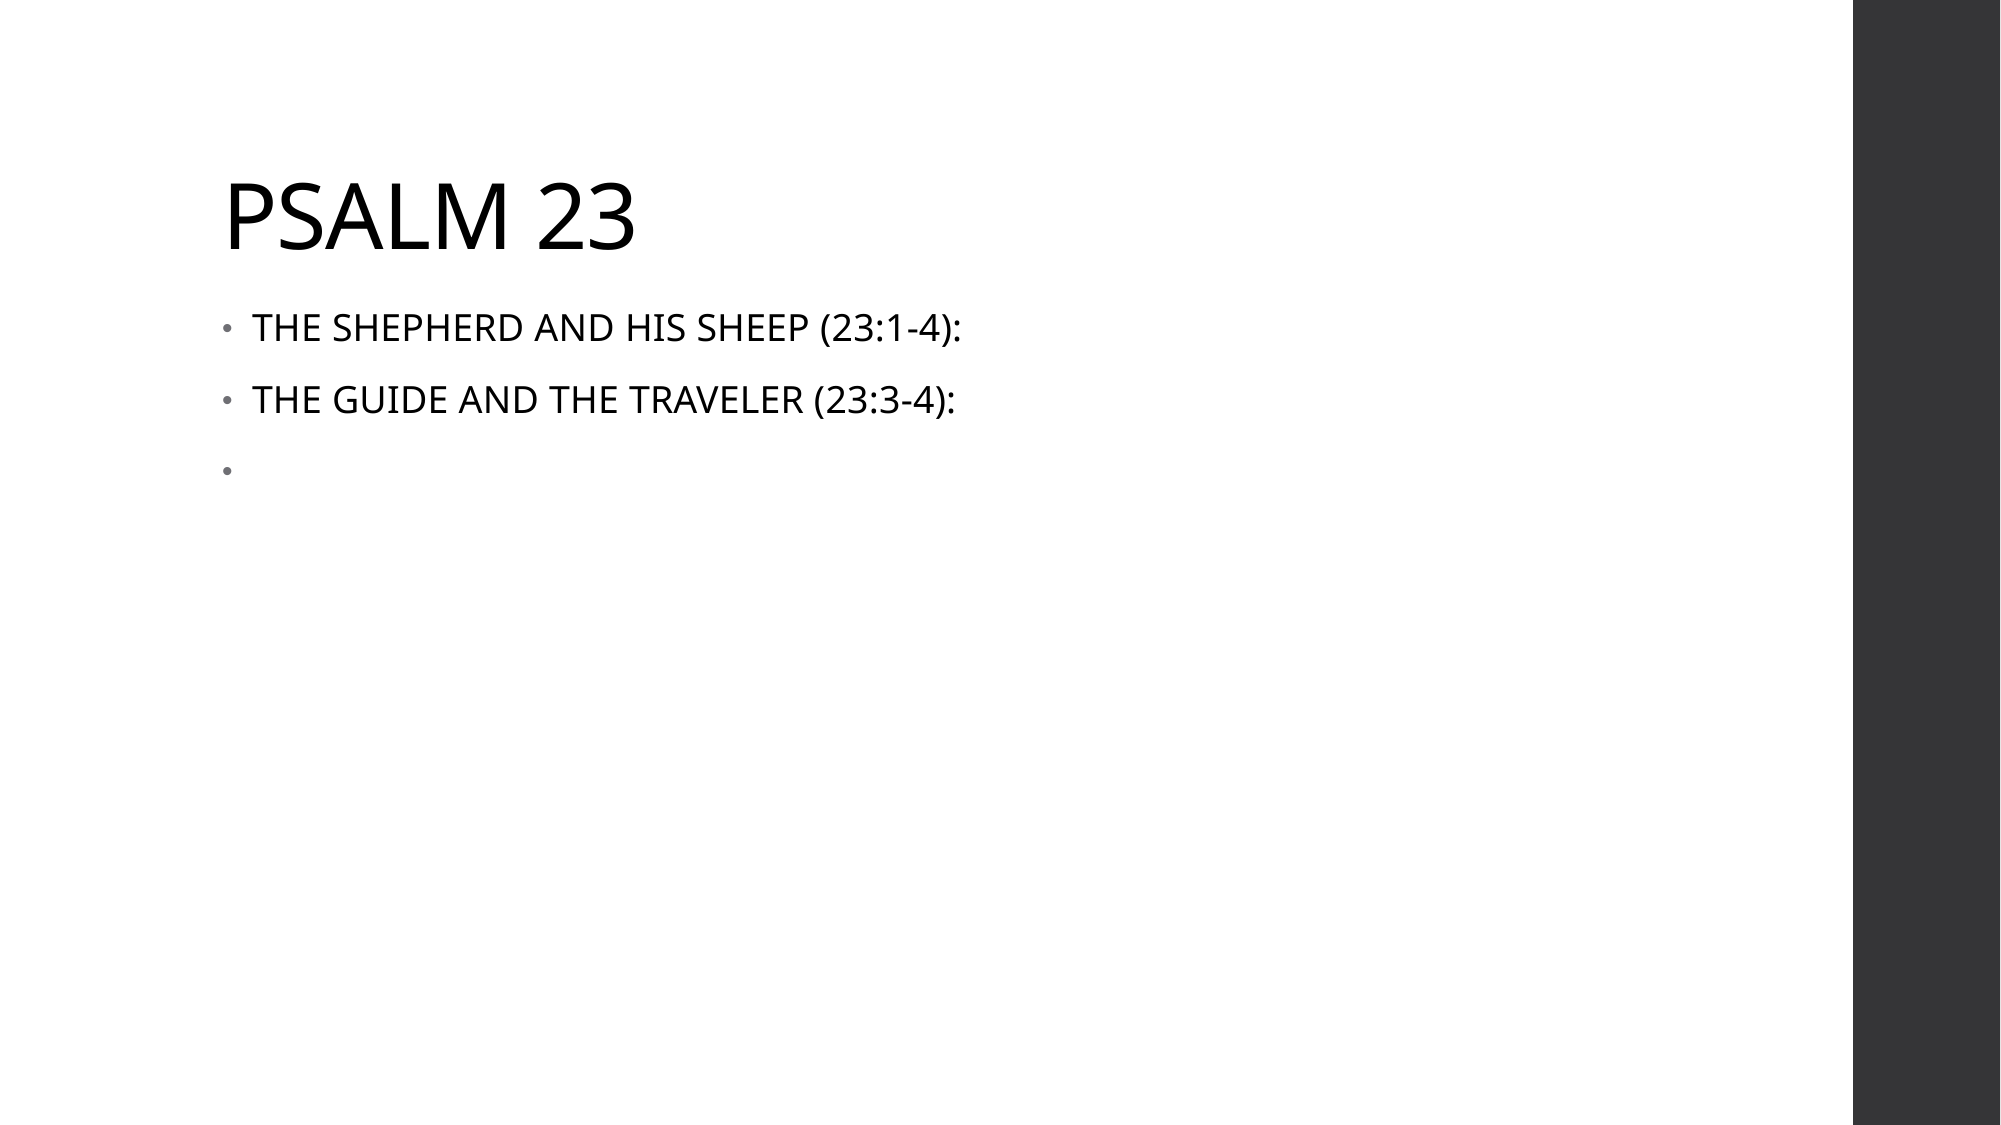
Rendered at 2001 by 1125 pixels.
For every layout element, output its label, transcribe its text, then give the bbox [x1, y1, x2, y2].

list THE SHEPHERD AND HIS SHEEP (23:1-4): THE GUIDE AND THE TRAVELER (23:3-4): [206, 299, 1617, 1014]
title PSALM 23 [206, 60, 1797, 278]
